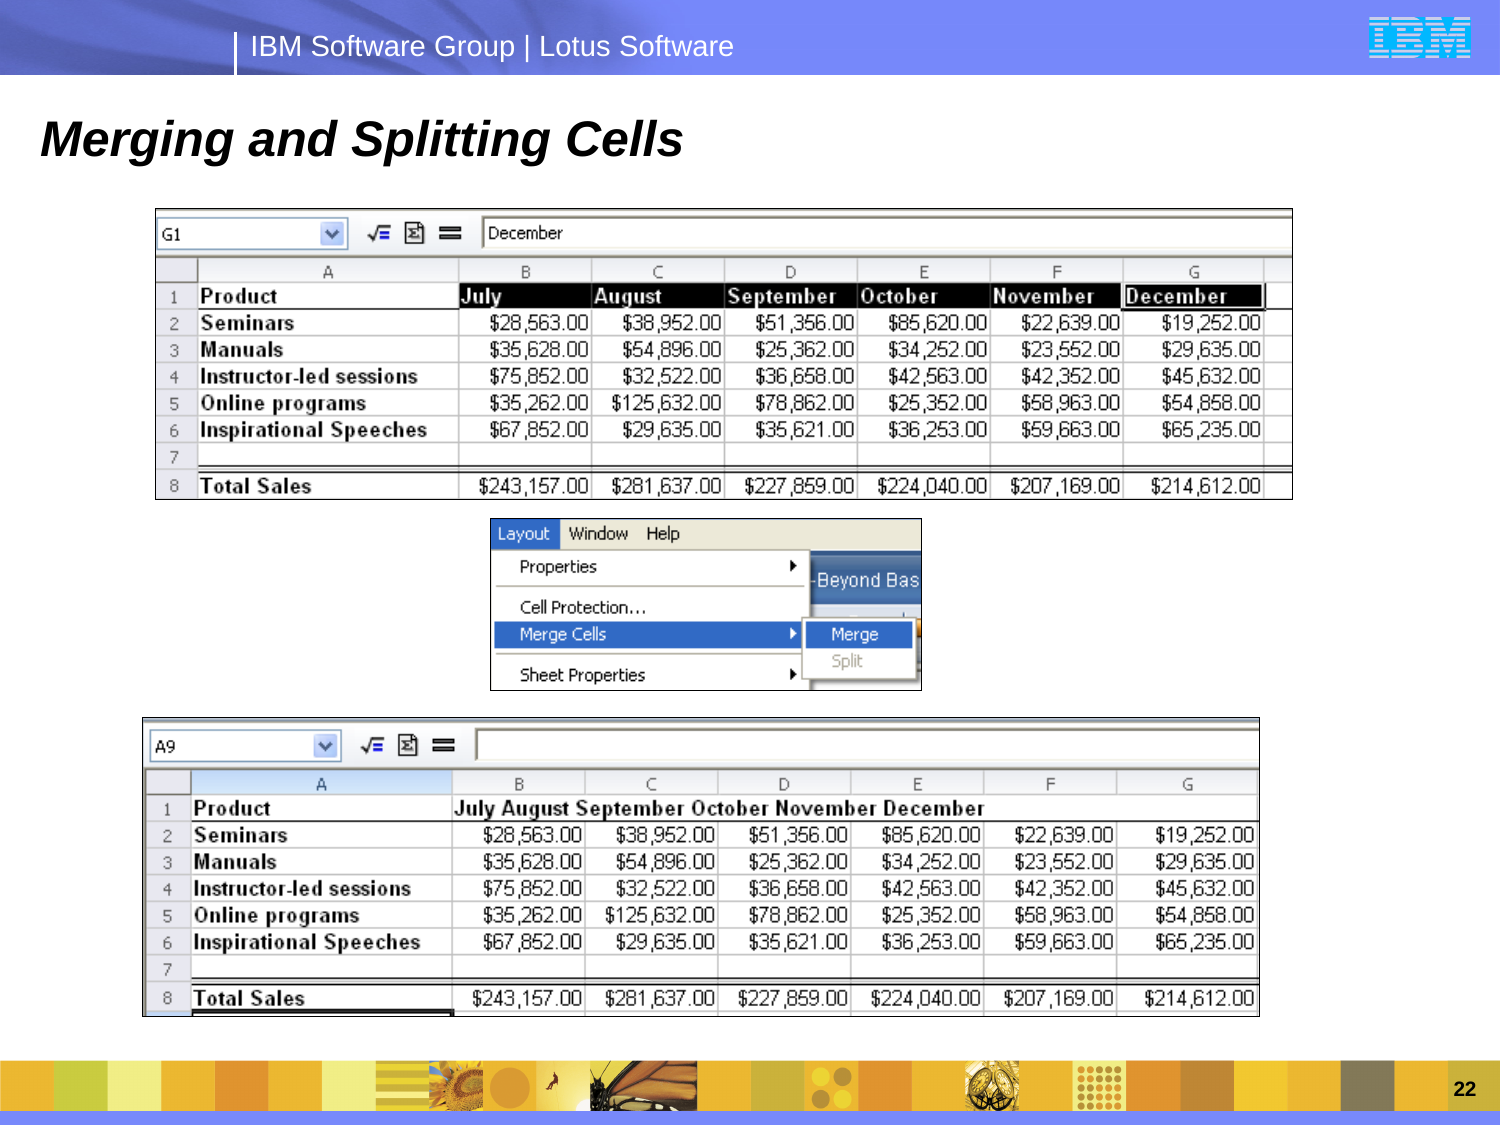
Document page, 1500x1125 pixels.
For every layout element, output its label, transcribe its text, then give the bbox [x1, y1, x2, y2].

picture [0, 0, 1500, 75]
picture [0, 1060, 1500, 1111]
picture [490, 518, 922, 691]
picture [155, 208, 1293, 500]
picture [142, 717, 1260, 1017]
title Merging and Splitting Cells [25, 106, 1378, 189]
